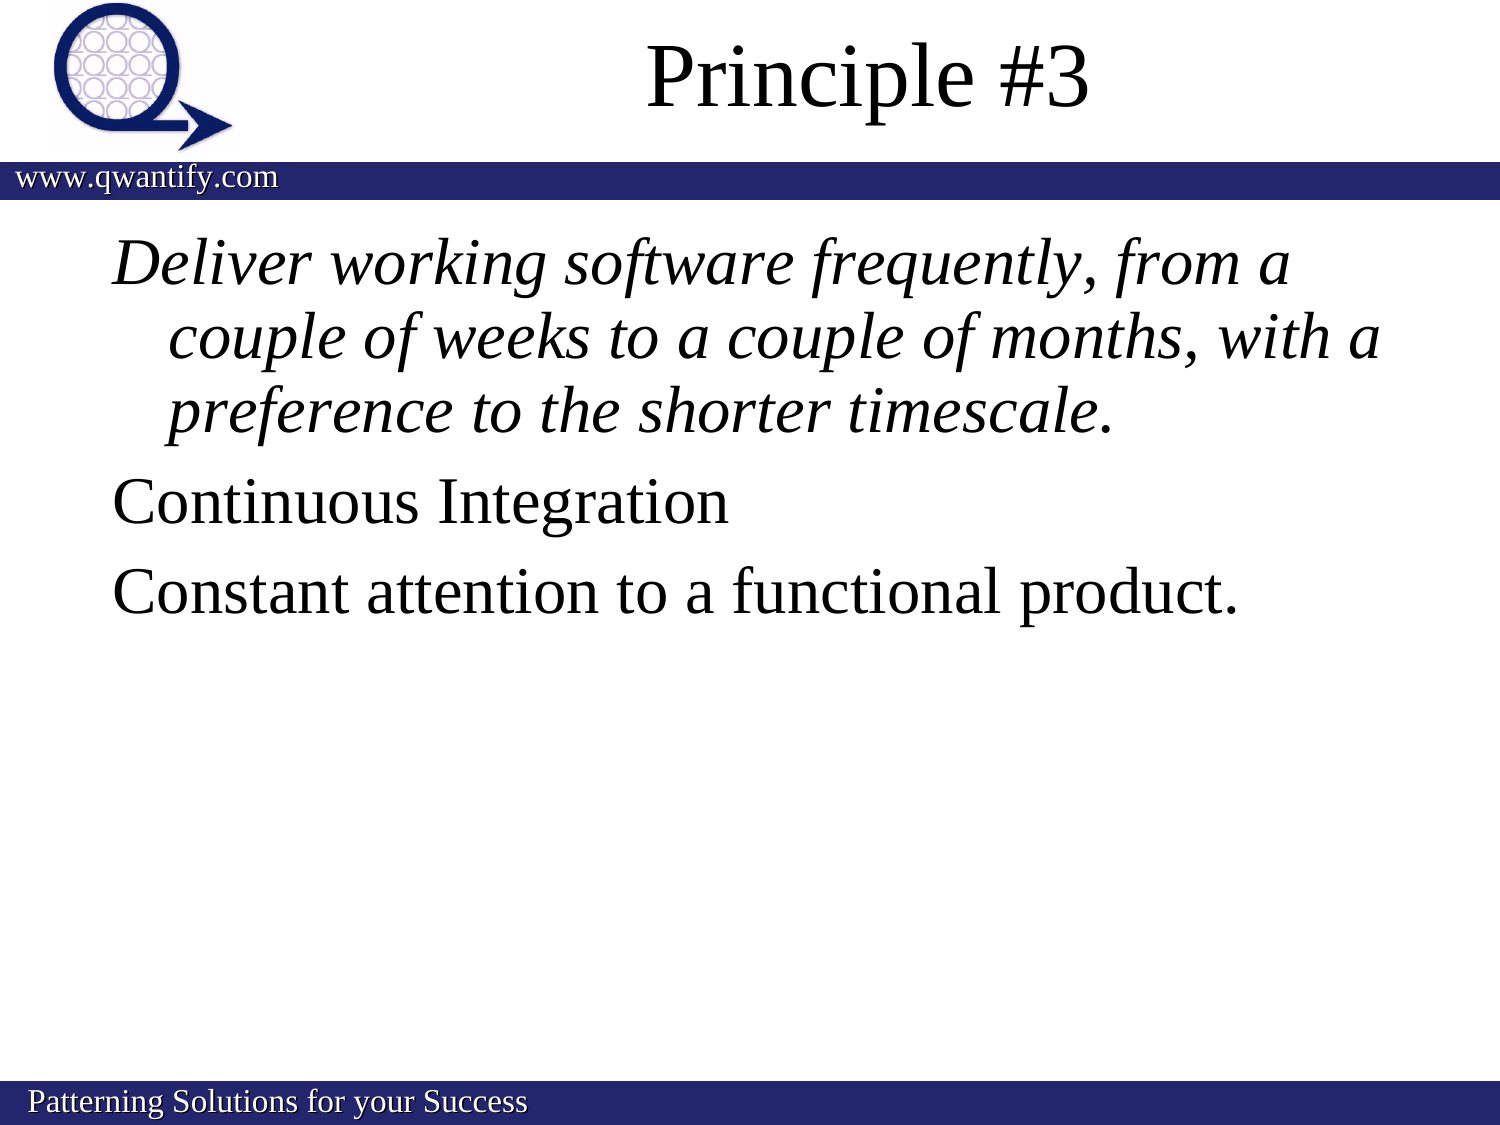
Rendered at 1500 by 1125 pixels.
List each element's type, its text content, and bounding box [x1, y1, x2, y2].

picture [0, 1081, 1500, 1125]
picture [50, 0, 238, 157]
title Principle #3 [287, 0, 1450, 193]
list Deliver working software frequently, from a couple of weeks to a couple of months, with a preference to the shorter timescale. Continuous Integration Constant attention to a functional product. [112, 224, 1388, 1076]
picture [0, 162, 1500, 200]
